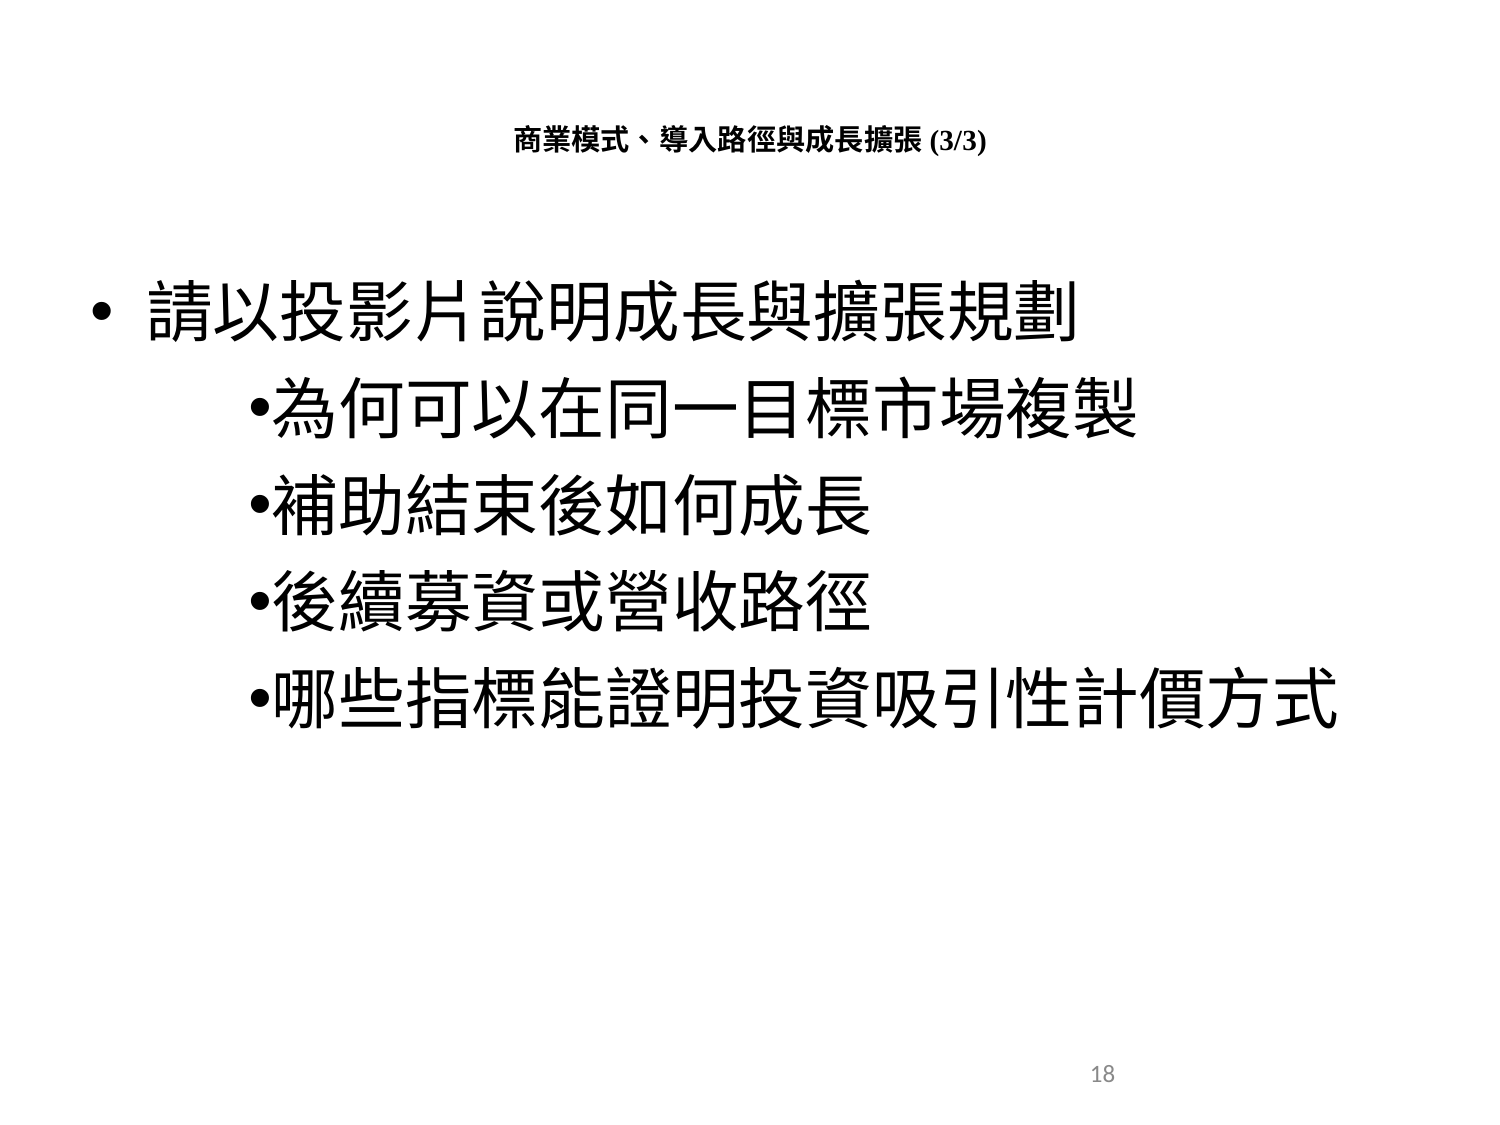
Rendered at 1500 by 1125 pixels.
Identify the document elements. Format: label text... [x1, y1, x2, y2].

title 商業模式、導入路徑與成長擴張(3/3) [75, 45, 1426, 211]
list 請以投影片說明成長與擴張規劃 為何可以在同一目標市場複製 補助結束後如何成長 後續募資或營收路徑 哪些指標能證明投資吸引性計價方式 [75, 211, 1426, 1050]
text_box 18 [1074, 1042, 1426, 1103]
